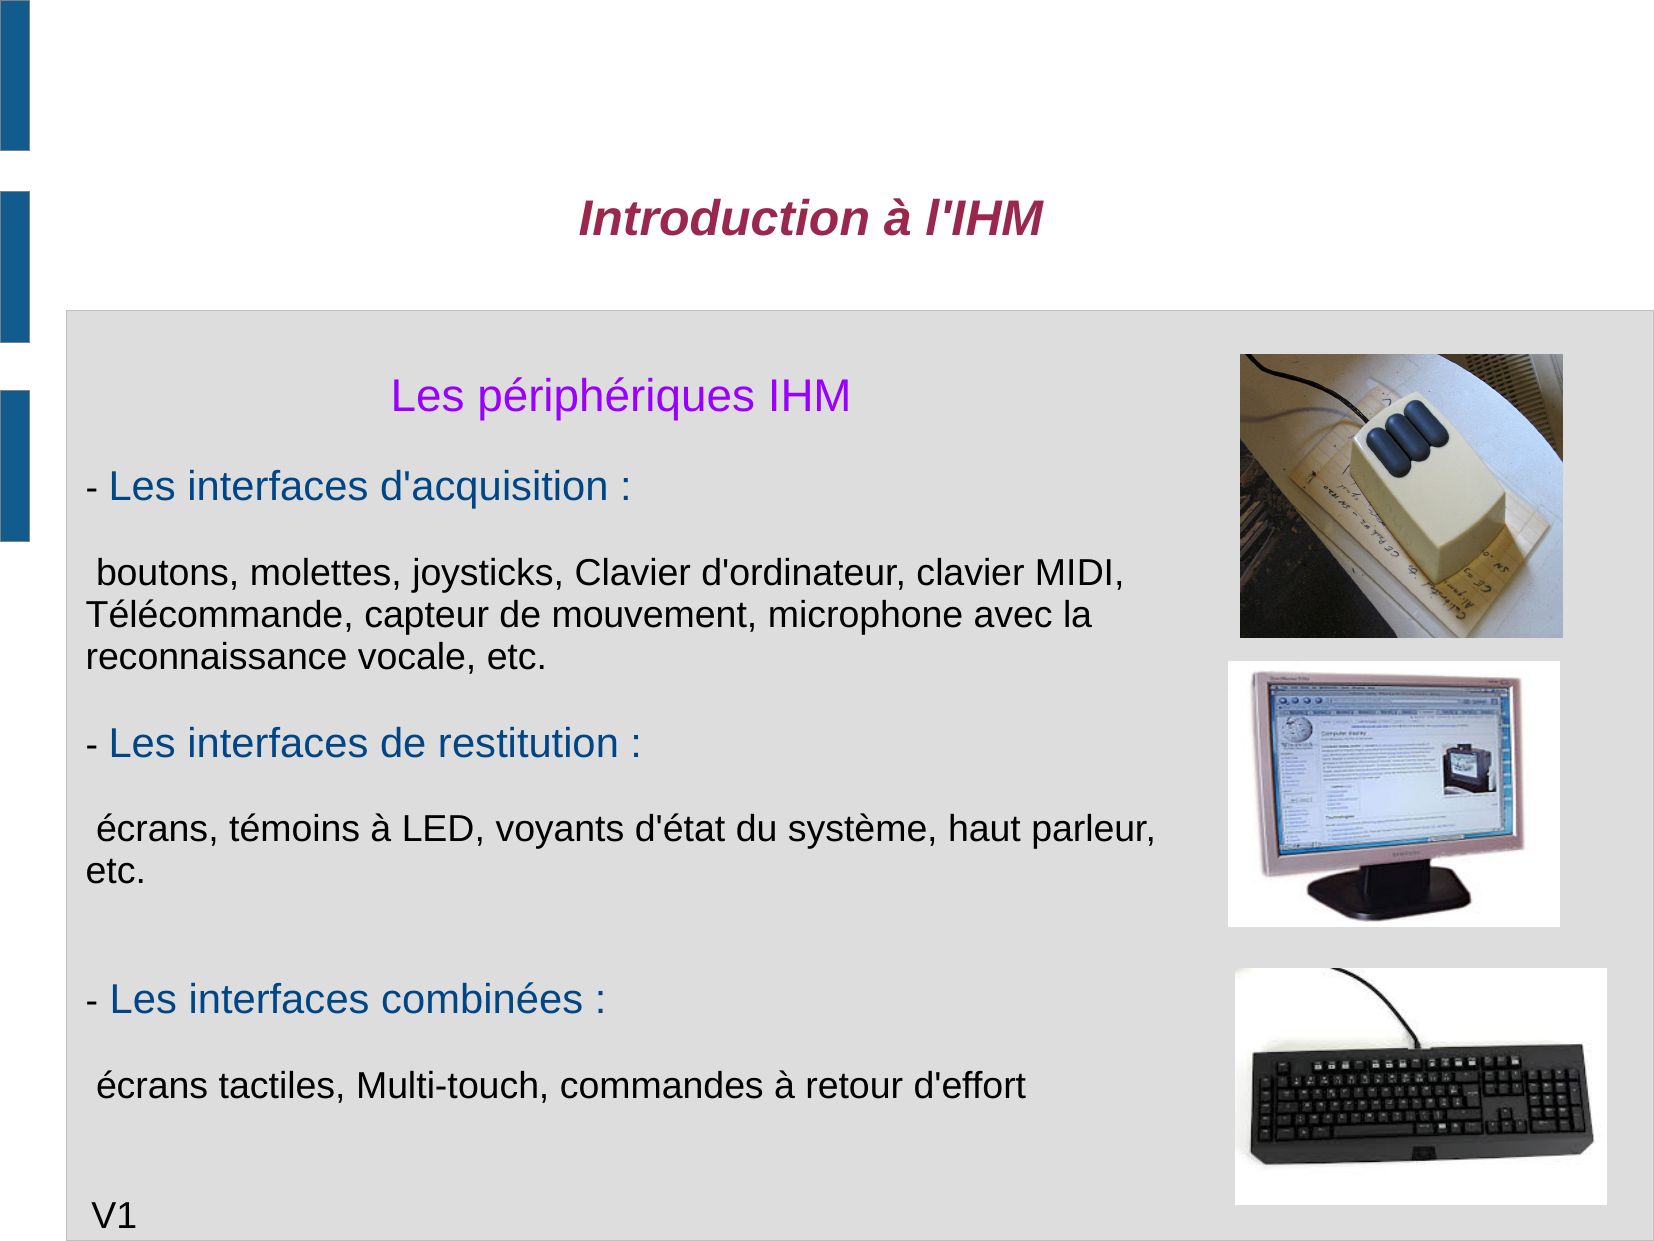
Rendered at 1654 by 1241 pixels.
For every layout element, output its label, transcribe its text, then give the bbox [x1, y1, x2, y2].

picture [1228, 661, 1560, 927]
picture [1240, 354, 1563, 638]
text_box V1 [76, 1187, 153, 1241]
title Introduction à l'IHM [88, 114, 1534, 322]
text_box Les périphériques IHM - Les interfaces d'acquisition : boutons, molettes, joysticks, Clavier d'ordinateur, clavier MIDI, Télécommande, capteur de mouvement, microphone avec la reconnaissance vocale, etc. - Les interfaces de restitution : écrans, témoins à LED, voyants d'état du système, haut parleur, etc. - Les interfaces combinées : écrans tactiles, Multi-touch, commandes à retour d'effort [70, 362, 1205, 1116]
picture [1235, 968, 1607, 1205]
